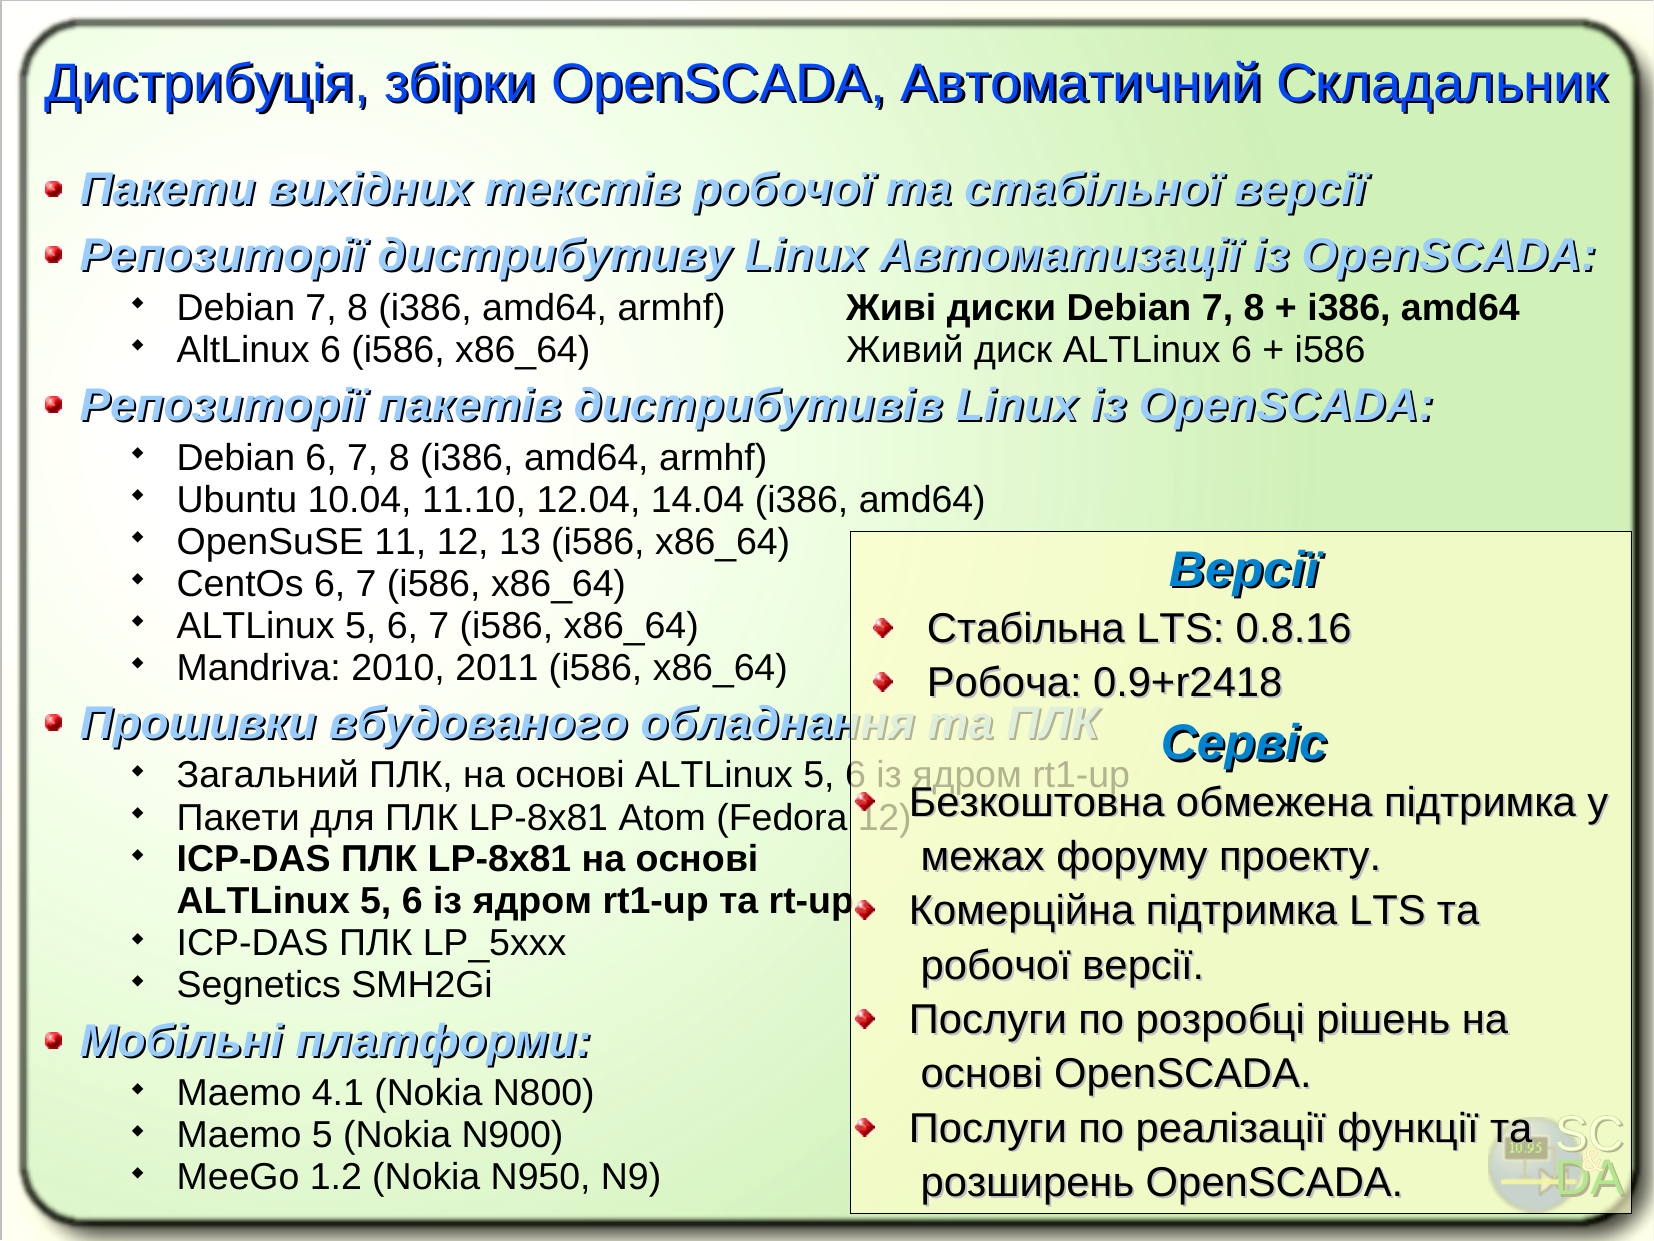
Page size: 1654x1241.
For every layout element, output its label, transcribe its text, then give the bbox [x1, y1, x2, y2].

list Версії Стабільна LTS: 0.8.16 Робоча: 0.9+r2418 Сервіс Безкоштовна обмежена підтримка у межах форуму проекту. Комерційна підтримка LTS та робочої версії. Послуги по розробці рішень на основі OpenSCADA. Послуги по реалізації функції та розширень OpenSCADA. [850, 531, 1632, 1214]
title Дистрибуція, збірки OpenSCADA, Автоматичний Складальник [23, 36, 1630, 119]
list Пакети вихідних текстів робочої та стабільної версії Репозиторії дистрибутиву Linux Автоматизації із OpenSCADA: Debian 7, 8 (i386, amd64, armhf) Живі диски Debian 7, 8 + i386, amd64 AltLinux 6 (i586, x86_64) Живий диск ALTLinux 6 + i586 Репозиторії пакетів дистрибутивів Linux із OpenSCADA: Debian 6, 7, 8 (i386, amd64, armhf) Ubuntu 10.04, 11.10, 12.04, 14.04 (i386, amd64) OpenSuSE 11, 12, 13 (i586, x86_64) CentOs 6, 7 (i586, x86_64) ALTLinux 5, 6, 7 (i586, x86_64) Mandriva: 2010, 2011 (i586, x86_64) Прошивки вбудованого обладнання та ПЛК Загальний ПЛК, на основі ALTLinux 5, 6 із ядром rt1-up Пакети для ПЛК LP-8x81 Atom (Fedora 12) ICP-DAS ПЛК LP-8x81 на основі ALTLinux 5, 6 із ядром rt1-up та rt-up ICP-DAS ПЛК LP_5xxx Segnetics SMH2Gi Мобільні платформи: Maemo 4.1 (Nokia N800) Maemo 5 (Nokia N900) MeeGo 1.2 (Nokia N950, N9) [35, 154, 1619, 1217]
